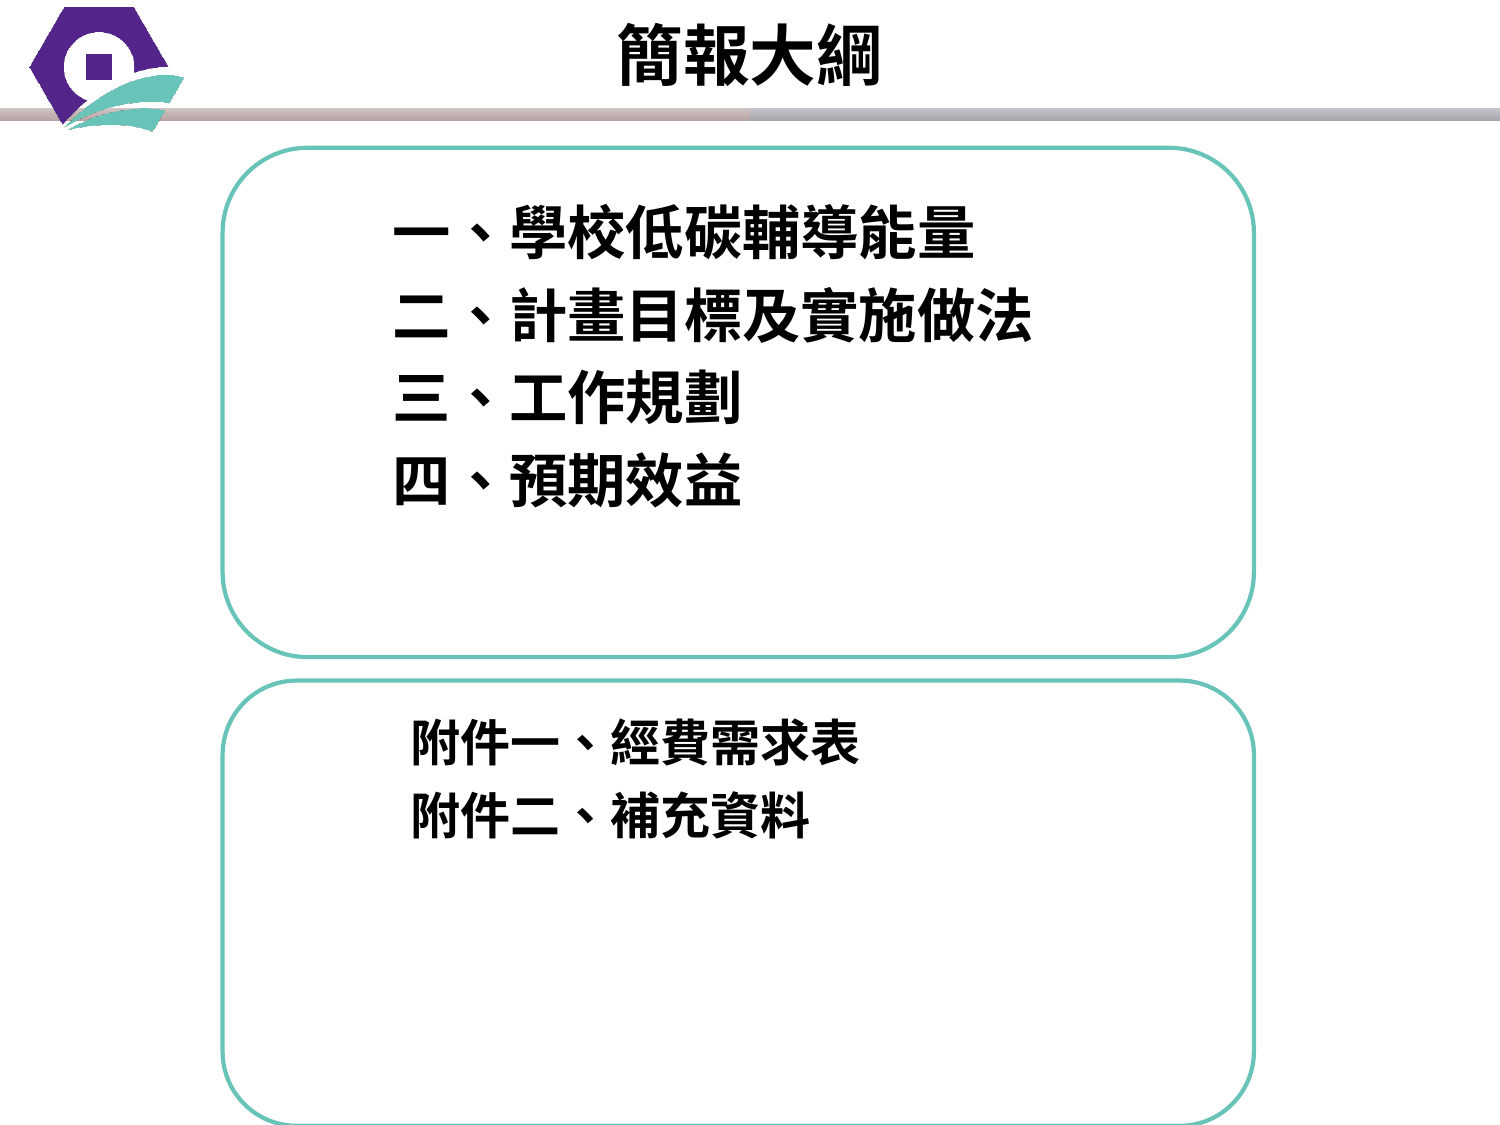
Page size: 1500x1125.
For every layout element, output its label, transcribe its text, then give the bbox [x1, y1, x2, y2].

text_box 一、學校低碳輔導能量 二、計畫目標及實施做法 三、工作規劃 四、預期效益 [377, 188, 1123, 563]
text_box 簡報大綱 [525, 5, 975, 102]
text_box [222, 680, 1254, 1125]
text_box 附件一、經費需求表 附件二、補充資料 [395, 704, 1148, 866]
text_box [222, 147, 1254, 658]
